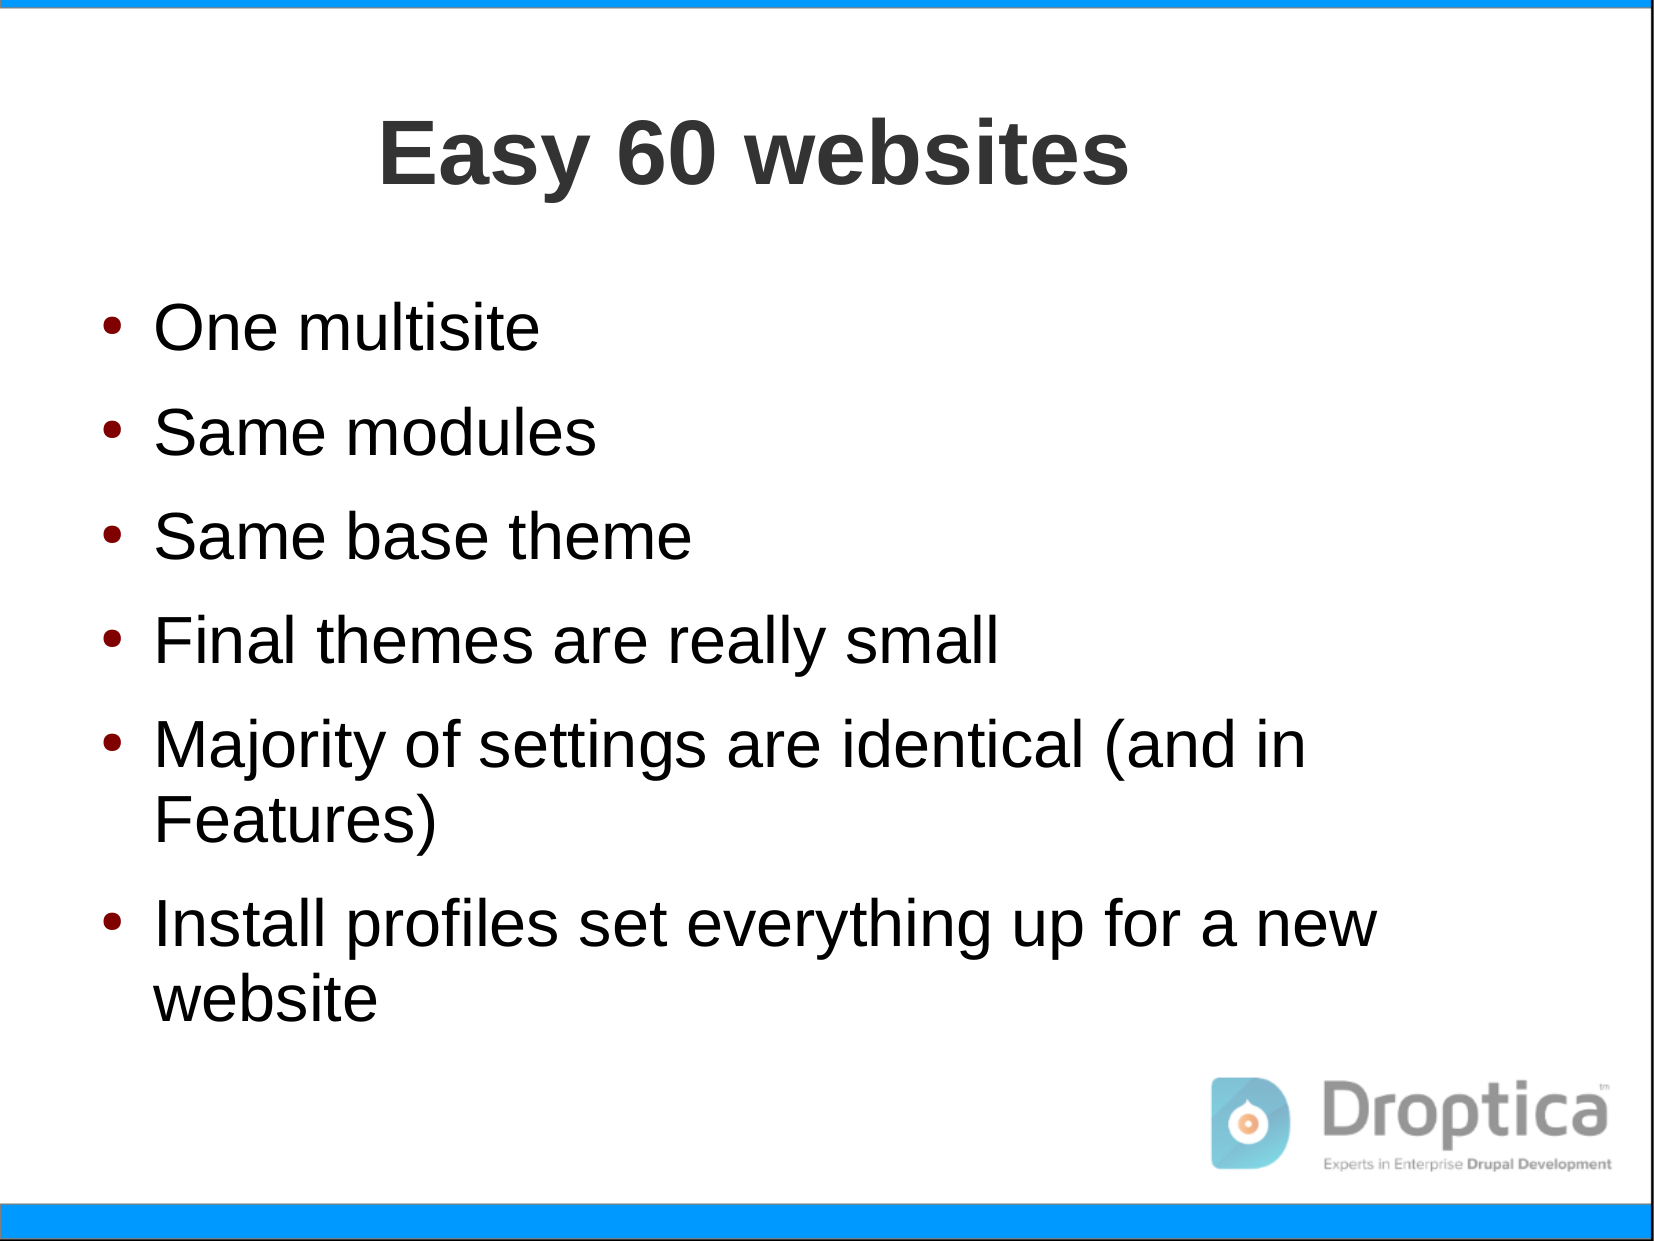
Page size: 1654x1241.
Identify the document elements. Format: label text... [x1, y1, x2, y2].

list One multisite Same modules Same base theme Final themes are really small Majority of settings are identical (and in Features) Install profiles set everything up for a new website [82, 290, 1538, 1037]
picture [0, 0, 1654, 1241]
title Easy 60 websites [59, 49, 1418, 257]
